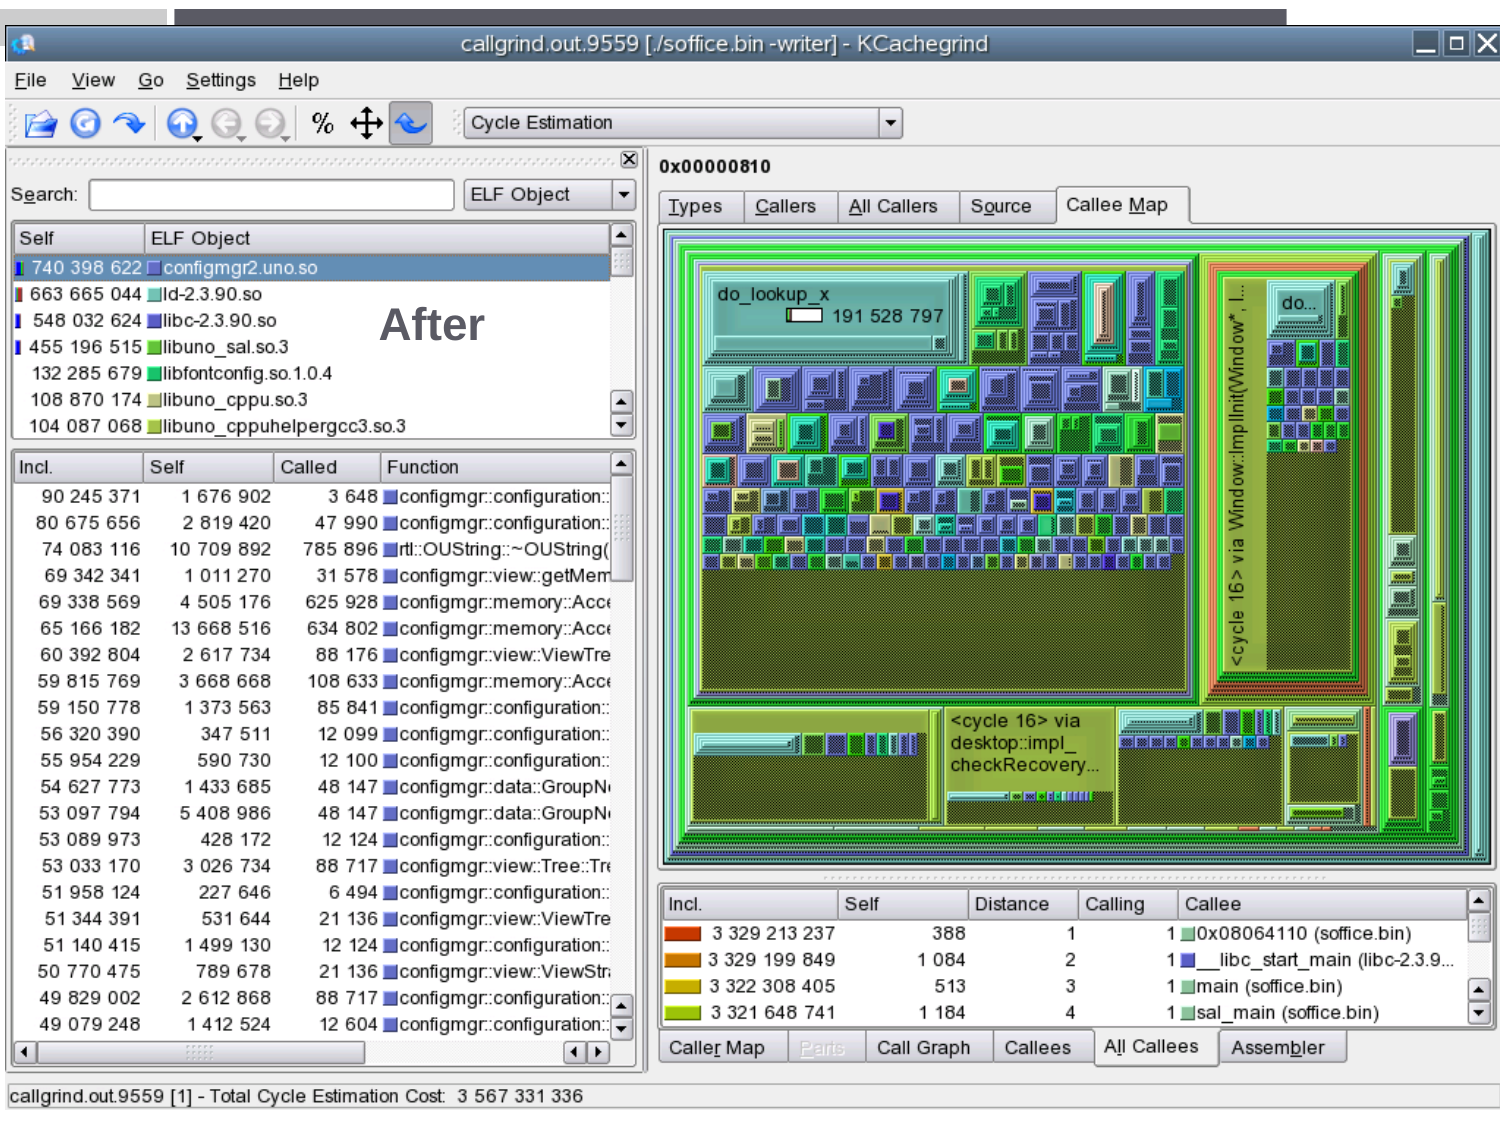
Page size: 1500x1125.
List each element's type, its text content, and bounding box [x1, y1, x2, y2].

picture [5, 25, 1500, 1110]
text_box After [378, 296, 598, 349]
